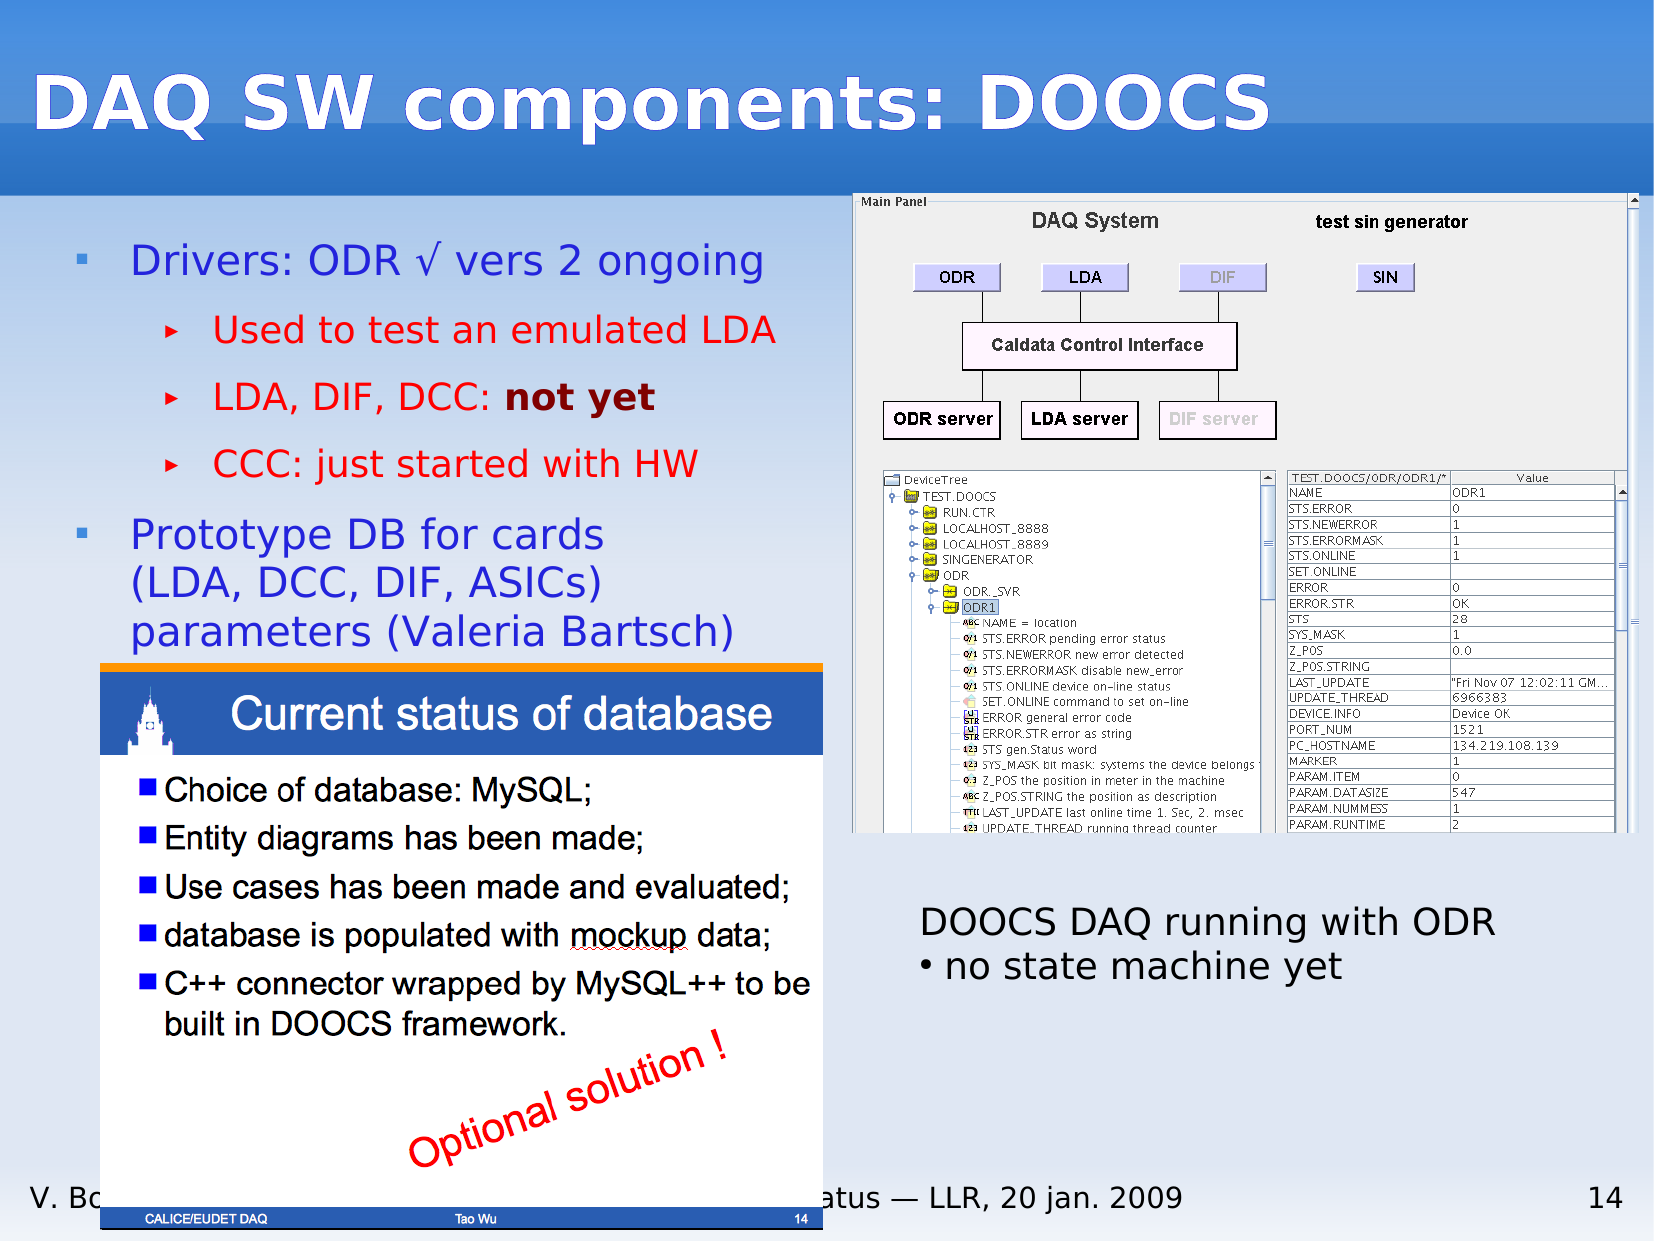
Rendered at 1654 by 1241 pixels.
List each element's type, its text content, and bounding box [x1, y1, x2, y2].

title DAQ SW components: DOOCS [29, 0, 1654, 208]
list Drivers: ODR √ vers 2 ongoing Used to test an emulated LDA LDA, DIF, DCC: not yet CCC: just started with HW Prototype DB for cards (LDA, DCC, DIF, ASICs) parameters (Valeria Bartsch) [59, 236, 1595, 1152]
picture [0, 0, 1654, 1241]
text_box DOOCS DAQ running with ODR no state machine yet [904, 893, 1589, 996]
